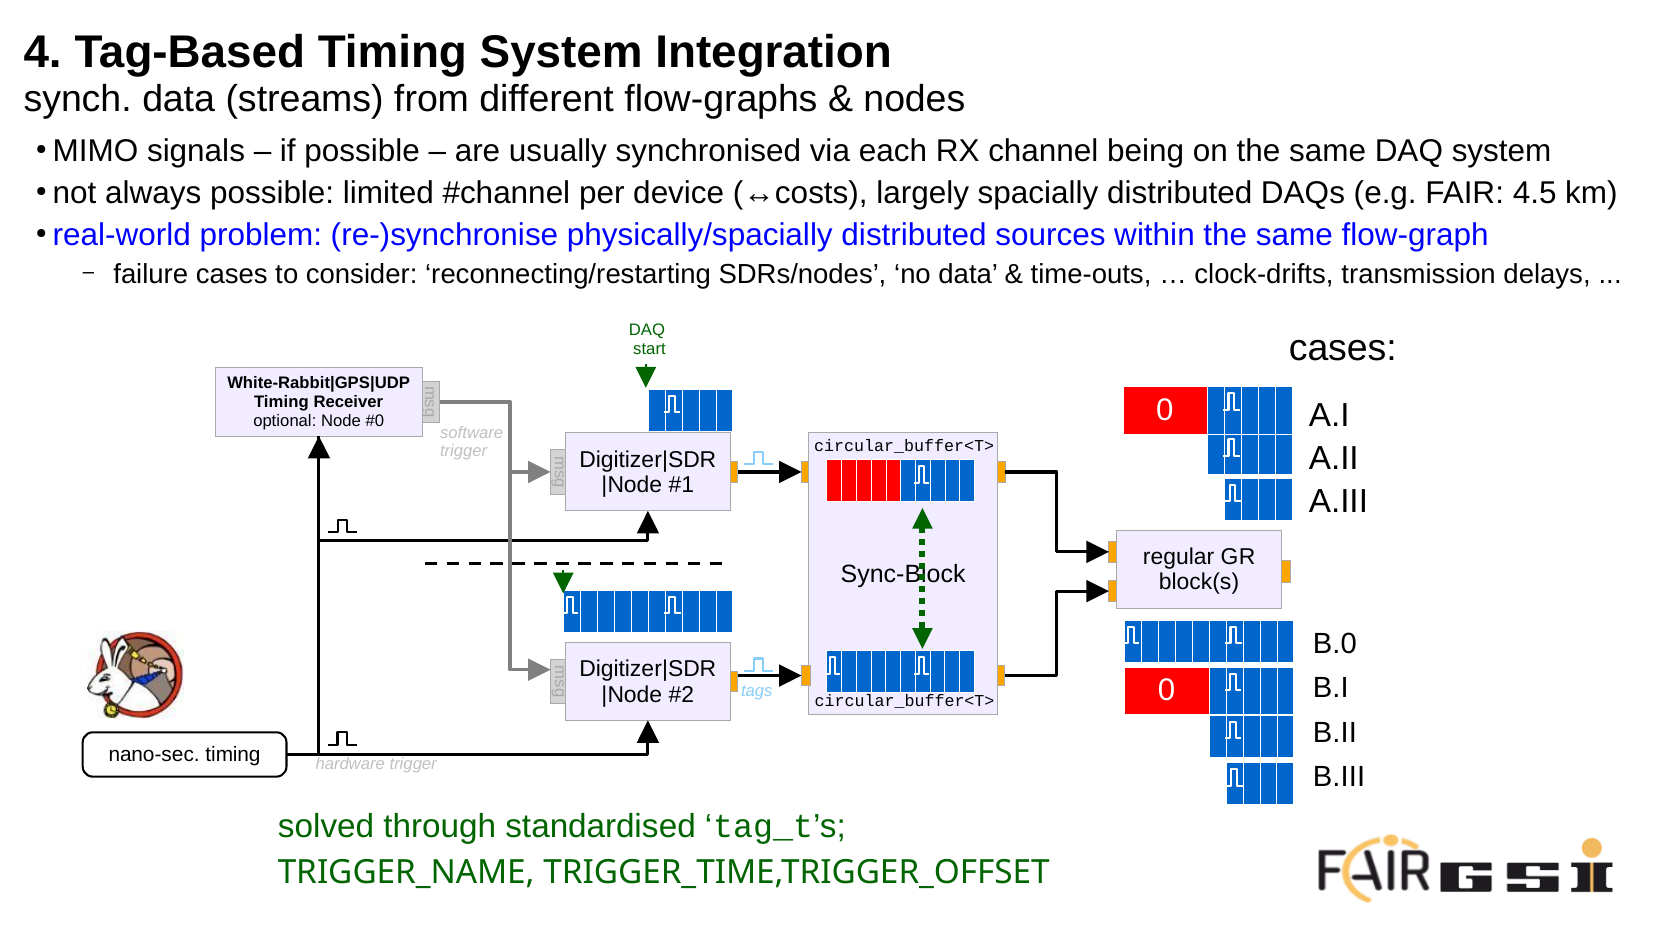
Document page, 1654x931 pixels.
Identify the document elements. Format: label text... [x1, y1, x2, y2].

text_box [998, 461, 1006, 483]
text_box Sync-Block [808, 432, 998, 715]
table_header [1208, 435, 1224, 474]
text_box hardware trigger [315, 754, 438, 774]
table_header [1227, 668, 1243, 714]
title 4. Tag-Based Timing System Integration synch. data (streams) from different flow-graphs & nodes [23, 5, 1638, 139]
table_header [931, 651, 944, 692]
table_header [666, 392, 682, 431]
text_box B.0 B.I B.II B.III [1298, 619, 1384, 801]
text_box software trigger [439, 422, 562, 461]
table_header [1261, 668, 1277, 714]
table_header [1193, 621, 1209, 662]
picture [87, 631, 184, 720]
text_box [1108, 580, 1116, 602]
table_header [1276, 387, 1292, 434]
table_header [1225, 479, 1241, 500]
table_header [1227, 763, 1243, 785]
table_header [1125, 621, 1141, 662]
table_header [1227, 770, 1243, 804]
table_header [946, 460, 959, 501]
table_header [872, 651, 885, 692]
table_header [916, 651, 930, 692]
table_header [827, 460, 841, 501]
text_box A.I A.II A.III [1294, 389, 1384, 571]
table_header [717, 390, 732, 431]
text_box solved through standardised ‘tag_t’s; TRIGGER_NAME, TRIGGER_TIME,TRIGGER_OFFSET [263, 800, 1137, 893]
table_header [1142, 621, 1158, 662]
table_header [649, 591, 665, 632]
table_header [872, 460, 886, 501]
text_box White-Rabbit|GPS|UDP Timing Receiver optional: Node #0 [215, 367, 423, 437]
table_header [1276, 435, 1292, 474]
table_header [842, 651, 856, 692]
table_header [842, 460, 856, 501]
table_header [581, 591, 597, 632]
table_header [564, 591, 580, 632]
text_box [731, 461, 738, 483]
table_header [1277, 763, 1293, 804]
table_header [1242, 479, 1258, 520]
text_box tags [741, 680, 774, 700]
table_header [1227, 621, 1243, 662]
table_header [945, 651, 959, 692]
text_box msg [550, 449, 565, 495]
table_header 0 [1124, 387, 1207, 434]
table_header [1225, 486, 1241, 520]
table_header [700, 591, 716, 632]
table_header [857, 651, 871, 692]
picture [1439, 836, 1615, 895]
table_header [1278, 668, 1293, 714]
text_box [1108, 541, 1116, 563]
table_header [700, 390, 716, 431]
table_header [649, 392, 665, 431]
table_header [1259, 435, 1275, 474]
table_header [916, 460, 930, 501]
text_box Digitizer|SDR |Node #1 [565, 432, 731, 511]
table_header [1278, 621, 1293, 662]
table_header [886, 651, 900, 692]
text_box [1282, 560, 1291, 583]
table_header [1176, 621, 1192, 662]
table_header [931, 460, 945, 501]
table_header [1210, 668, 1226, 714]
table_header [1244, 763, 1260, 804]
table_header [960, 651, 974, 692]
table_header [683, 390, 699, 431]
table_header [1208, 387, 1224, 434]
table_header [1210, 621, 1226, 662]
table_header [1244, 668, 1260, 714]
table_header [1242, 387, 1258, 434]
table_header [666, 591, 682, 632]
table_header [1210, 716, 1226, 757]
table_header [857, 460, 871, 501]
list MIMO signals – if possible – are usually synchronised via each RX channel being on the same DAQ system not always possible: limited #channel per device (↔costs), largely spacially distributed DAQs (e.g. FAIR: 4.5 km) real-world problem: (re-)synchronise physically/spacially distributed sources within the same flow-graph failure cases to consider: ‘reconnecting/restarting SDRs/nodes’, ‘no data’ & time-outs, … clock-drifts, transmission delays, ... [32, 132, 1633, 302]
text_box msg [423, 381, 440, 423]
table_header [1278, 716, 1293, 757]
text_box [801, 461, 808, 483]
table_header [1261, 716, 1277, 757]
table_header [1225, 435, 1241, 474]
table_header [901, 460, 915, 501]
picture [1318, 833, 1430, 904]
text_box Digitizer|SDR |Node #2 [565, 642, 731, 721]
table_header [615, 591, 631, 632]
table_header [827, 651, 841, 692]
table_header [1261, 763, 1276, 804]
table_header [1227, 716, 1243, 757]
table_header [632, 591, 648, 632]
table_header [598, 591, 614, 632]
text_box cases: [1273, 319, 1412, 377]
table_header [683, 591, 699, 632]
table_header [960, 460, 974, 501]
text_box DAQ start [614, 312, 685, 392]
table_header [1261, 621, 1277, 662]
table_header [717, 591, 732, 632]
text_box regular GR block(s) [1116, 530, 1282, 609]
table_header [1276, 479, 1292, 520]
table_header [1259, 387, 1275, 434]
table_header [887, 460, 900, 501]
text_box circular_buffer<T> [814, 437, 995, 457]
table_header [1244, 716, 1260, 757]
table_header [1244, 621, 1260, 662]
table_header [901, 651, 915, 692]
text_box circular_buffer<T> [814, 692, 995, 712]
table_header 0 [1125, 668, 1209, 714]
text_box [998, 665, 1005, 686]
text_box nano-sec. timing [82, 732, 287, 777]
table_header [1225, 387, 1241, 434]
text_box msg [550, 659, 565, 704]
table_header [1259, 479, 1275, 520]
text_box [731, 671, 738, 692]
table_header [1242, 435, 1258, 474]
text_box [801, 665, 811, 686]
table_header [1159, 621, 1175, 662]
